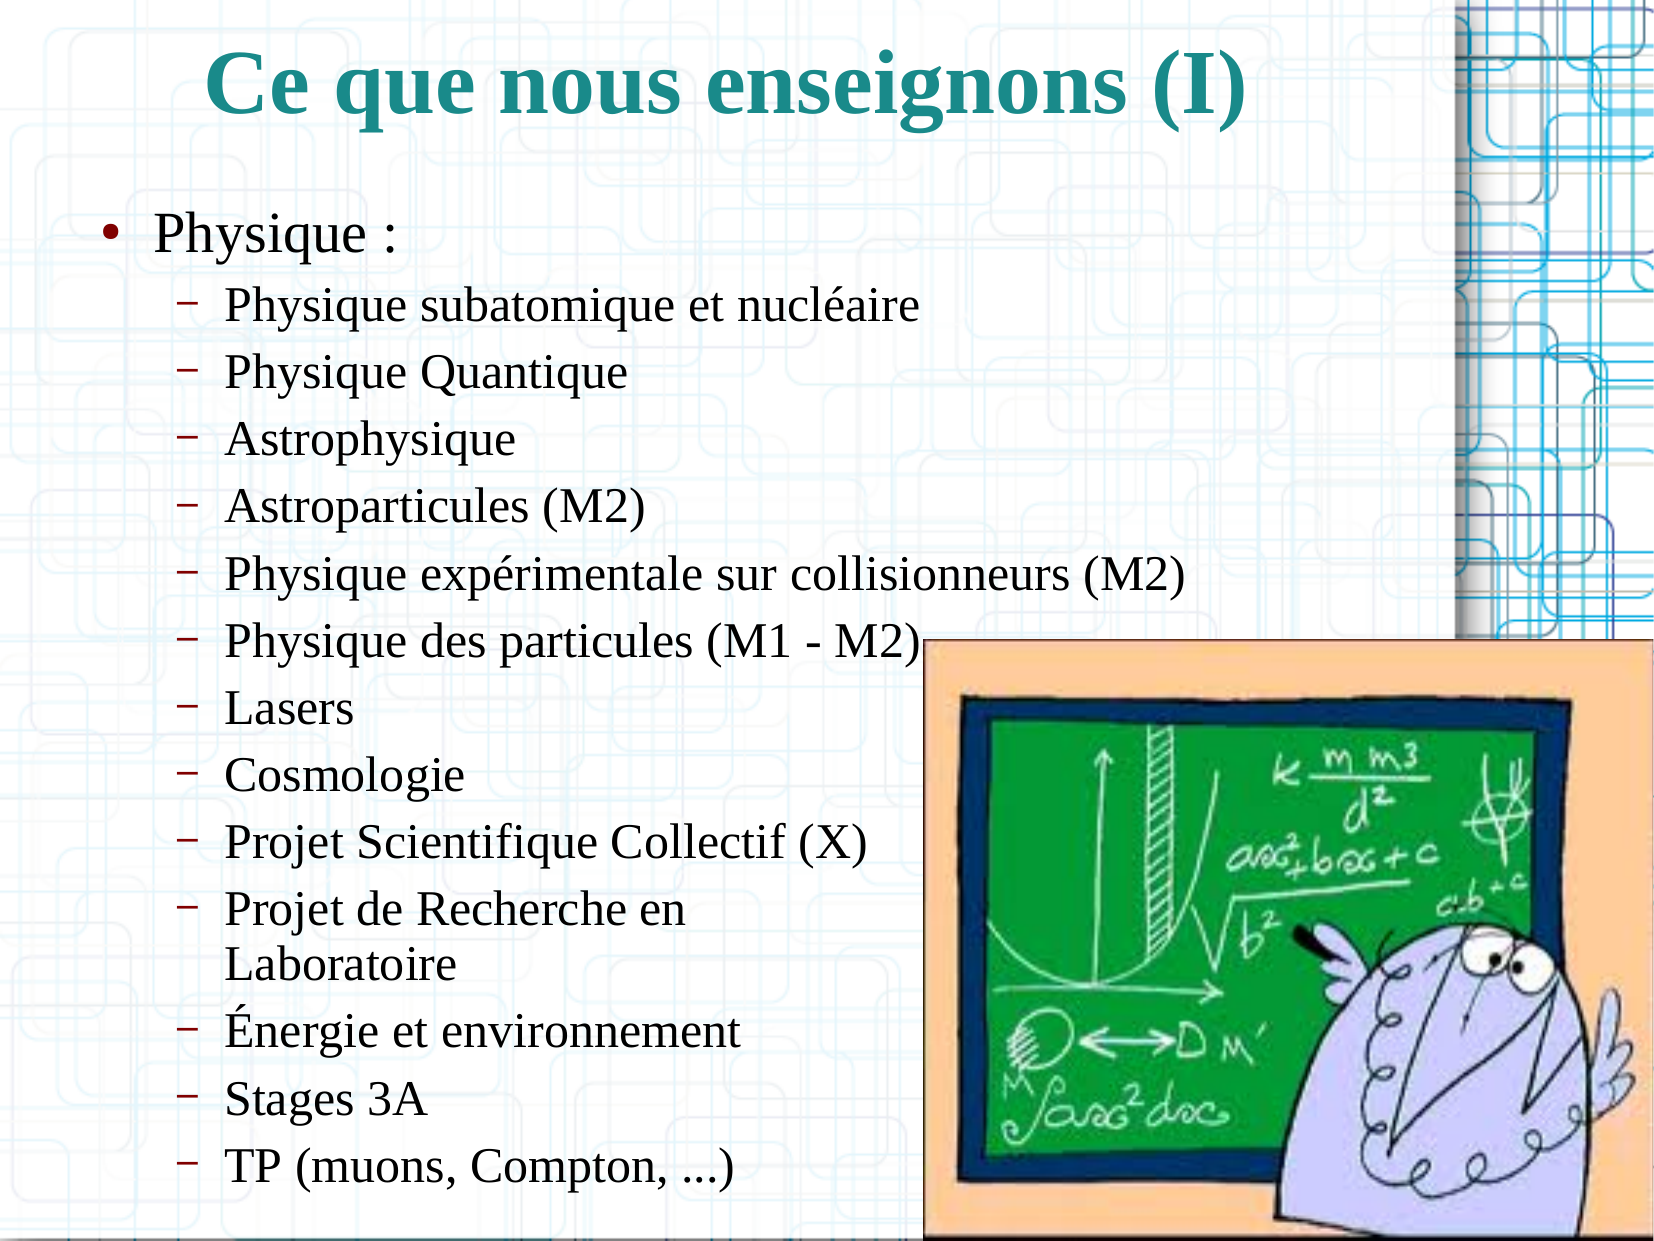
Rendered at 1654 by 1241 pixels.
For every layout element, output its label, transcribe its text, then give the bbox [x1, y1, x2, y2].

title Ce que nous enseignons (I) [0, 29, 1453, 136]
picture [0, 0, 1654, 1241]
list Physique : Physique subatomique et nucléaire Physique Quantique Astrophysique Astroparticules (M2) Physique expérimentale sur collisionneurs (M2) Physique des particules (M1 - M2) Lasers Cosmologie Projet Scientifique Collectif (X) Projet de Recherche en Laboratoire Énergie et environnement Stages 3A TP (muons, Compton, ...) [82, 200, 1418, 1193]
